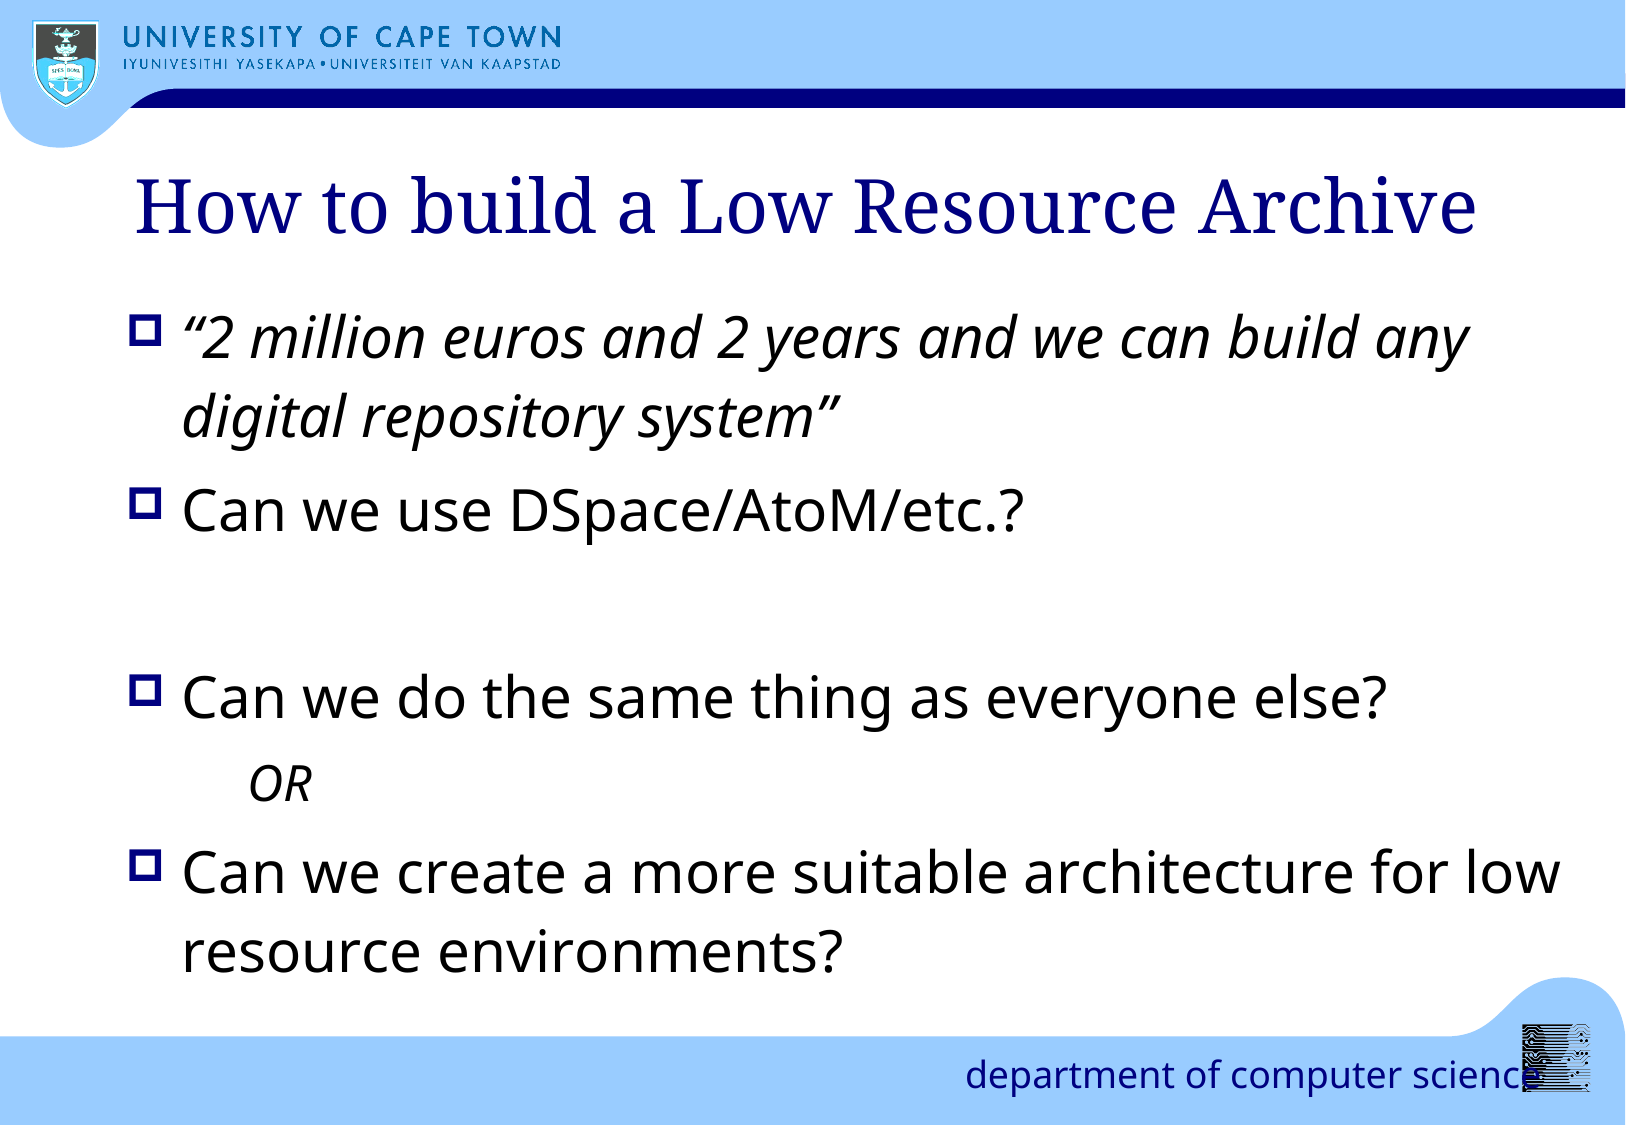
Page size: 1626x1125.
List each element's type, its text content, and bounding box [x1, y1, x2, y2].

picture [120, 23, 563, 71]
list “2 million euros and 2 years and we can build any digital repository system” Can we use DSpace/AtoM/etc.? Can we do the same thing as everyone else? OR Can we create a more suitable architecture for low resource environments? [125, 296, 1570, 1084]
title How to build a Low Resource Archive [134, 140, 1571, 268]
picture [1522, 1024, 1591, 1092]
